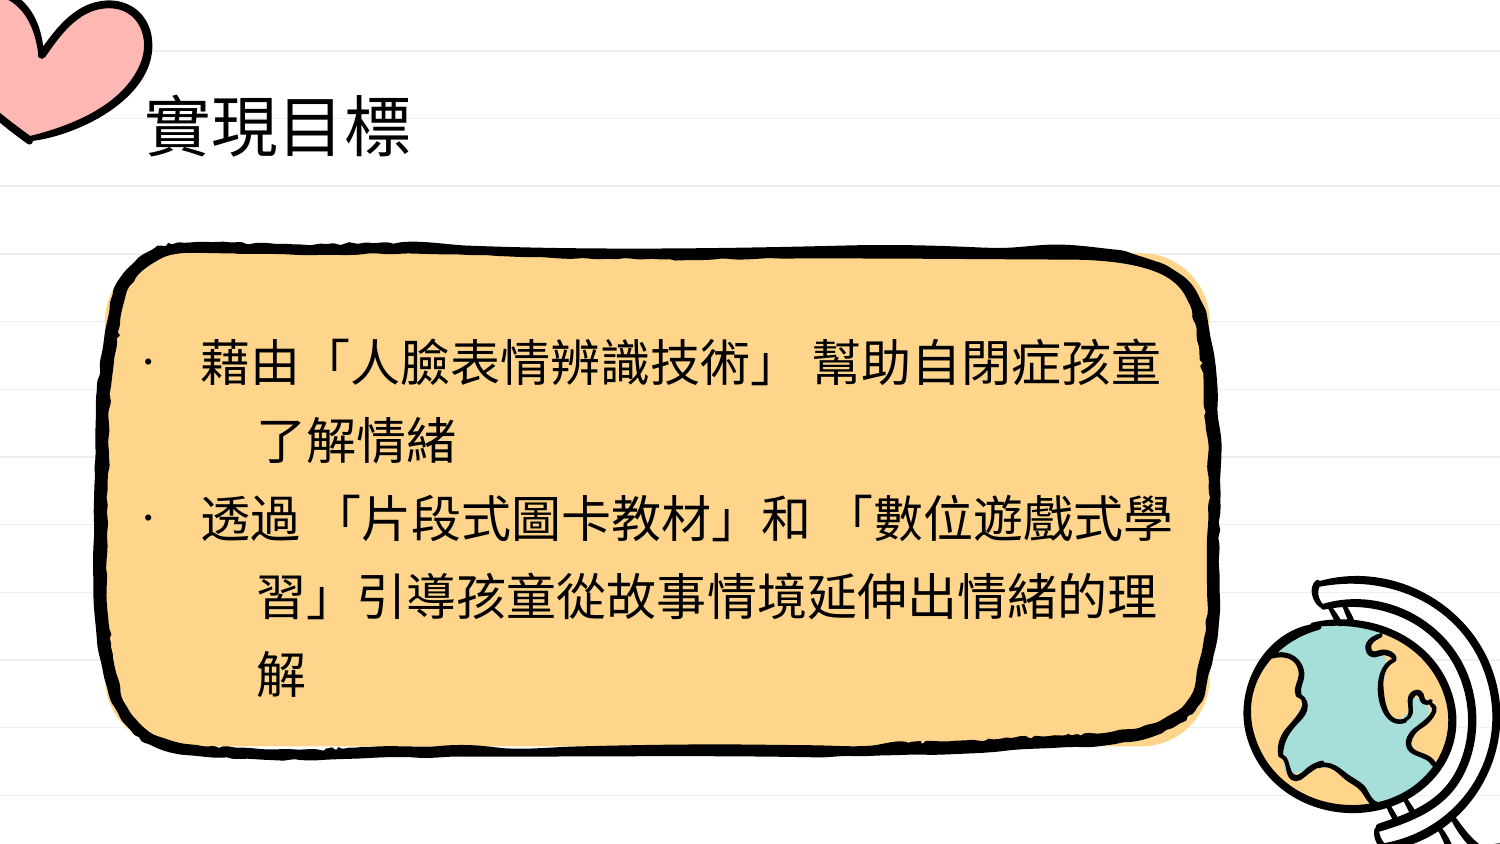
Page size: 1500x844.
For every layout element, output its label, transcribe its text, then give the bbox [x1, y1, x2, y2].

text_box [1243, 575, 1500, 844]
text_box [0, 0, 153, 145]
text_box [93, 241, 1222, 761]
title 實現目標 [129, 59, 1355, 181]
subtitle 藉由「人臉表情辨識技術」 幫助自閉症孩童了解情緒 透過 「片段式圖卡教材」和 「數位遊戲式學習」引導孩童從故事情境延伸出情緒的理解 [129, 298, 1196, 706]
